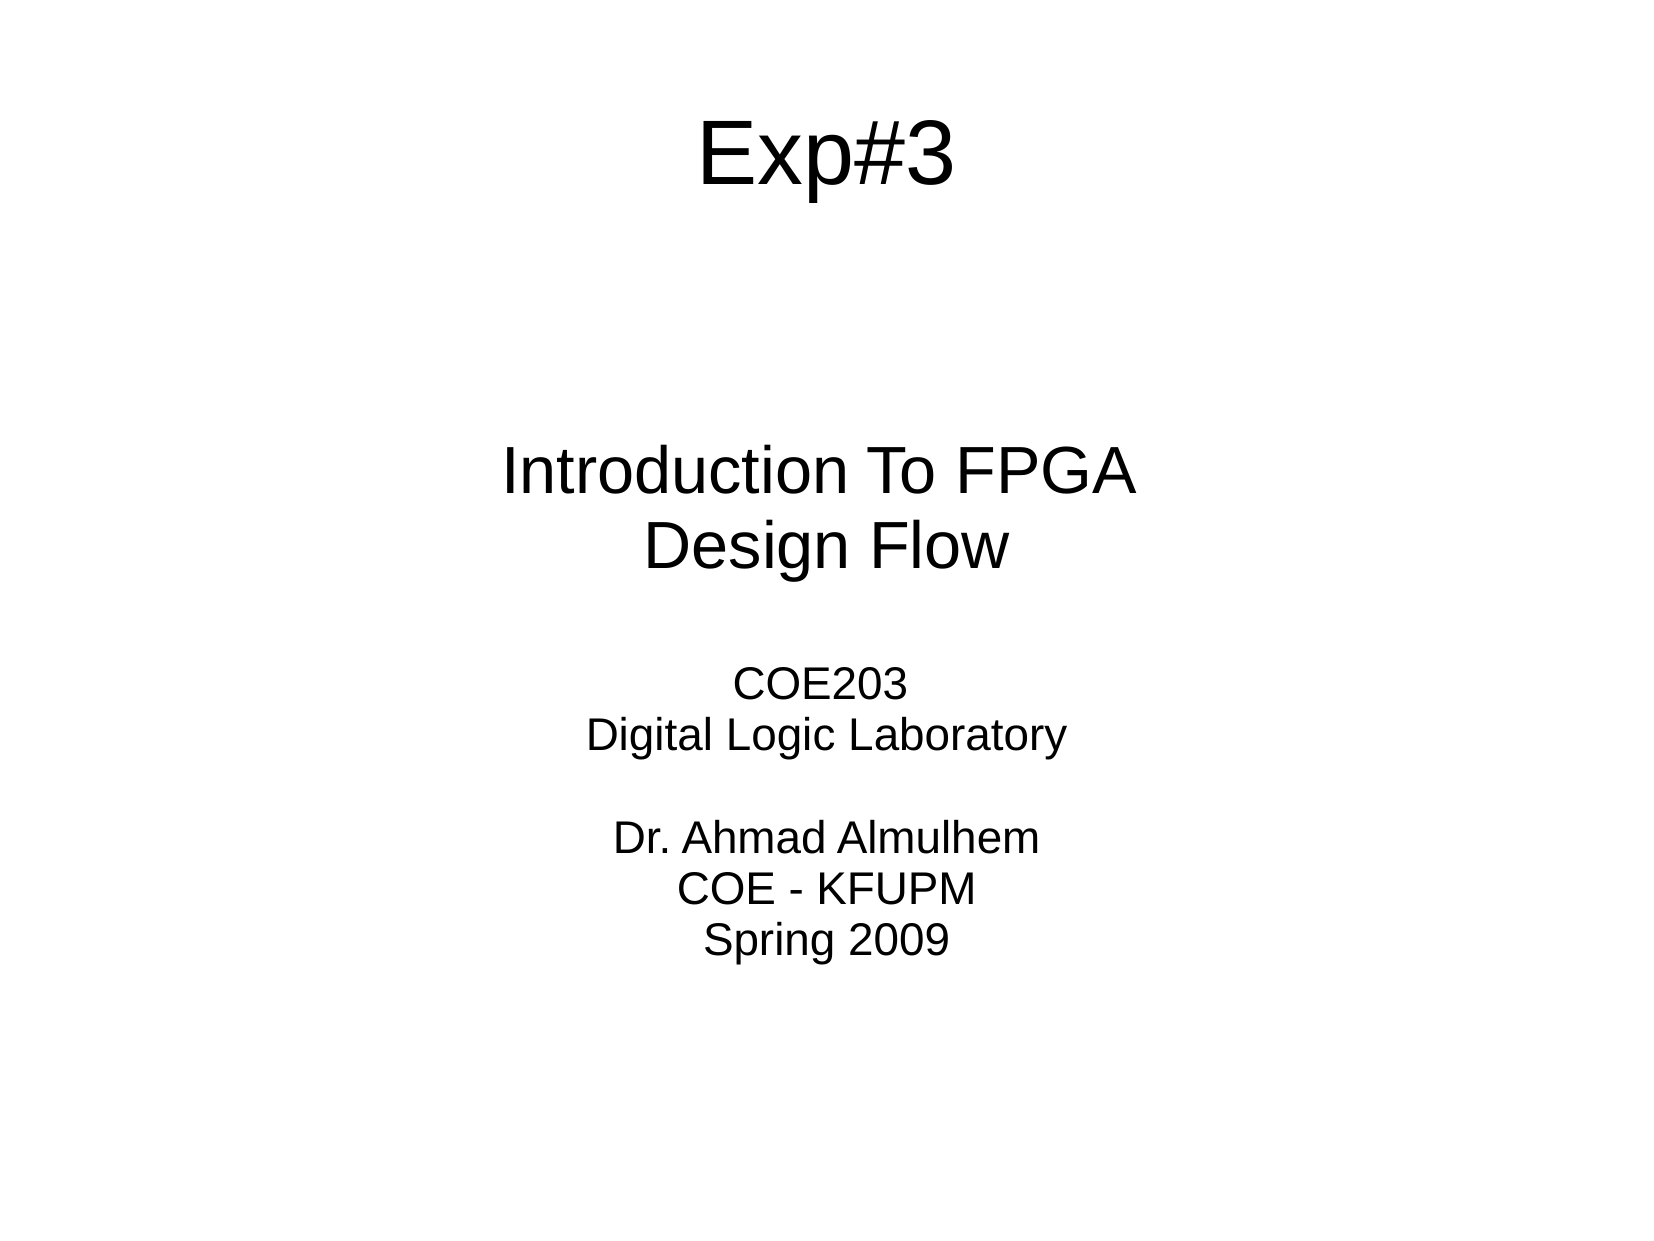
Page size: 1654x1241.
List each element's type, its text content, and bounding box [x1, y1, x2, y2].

subtitle Introduction To FPGA Design Flow COE203 Digital Logic Laboratory Dr. Ahmad Almulhem COE - KFUPM Spring 2009 [82, 297, 1571, 1102]
title Exp#3 [82, 56, 1571, 250]
